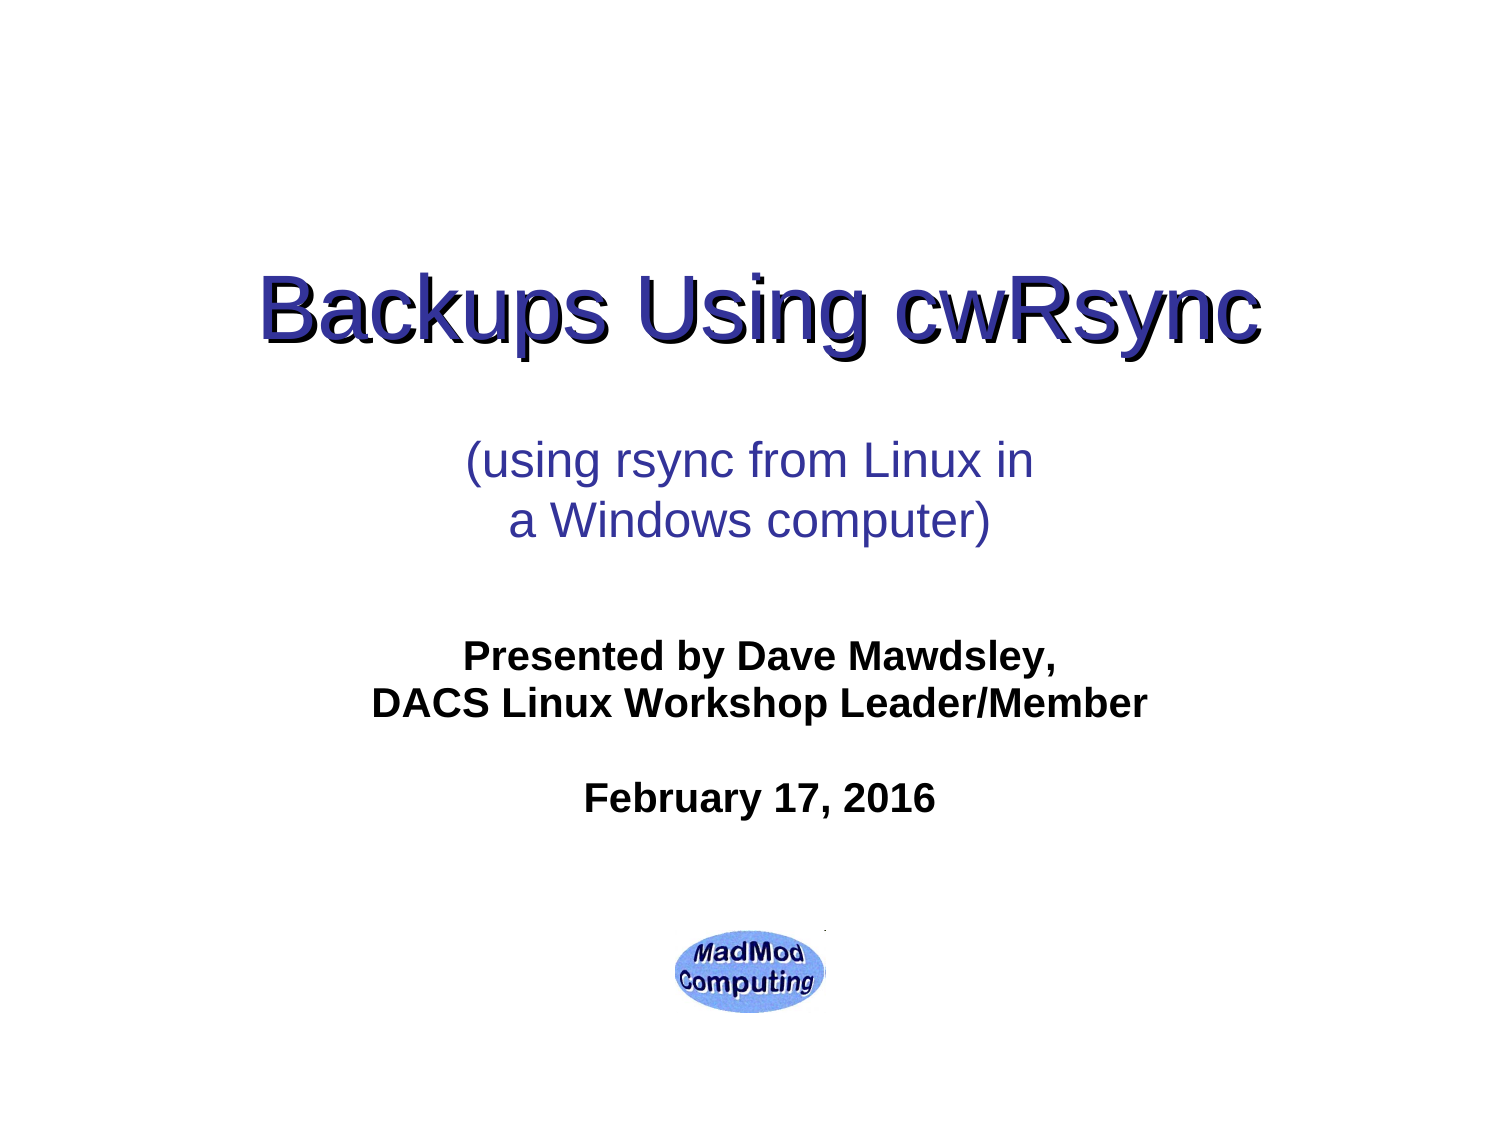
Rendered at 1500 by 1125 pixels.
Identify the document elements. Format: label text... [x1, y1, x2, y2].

subtitle Presented by Dave Mawdsley, DACS Linux Workshop Leader/Member February 17, 2016 [47, 632, 1398, 1046]
picture [675, 930, 826, 1013]
text_box (using rsync from Linux in a Windows computer) [337, 450, 1163, 526]
title Backups Using cwRsync [215, 224, 1304, 391]
